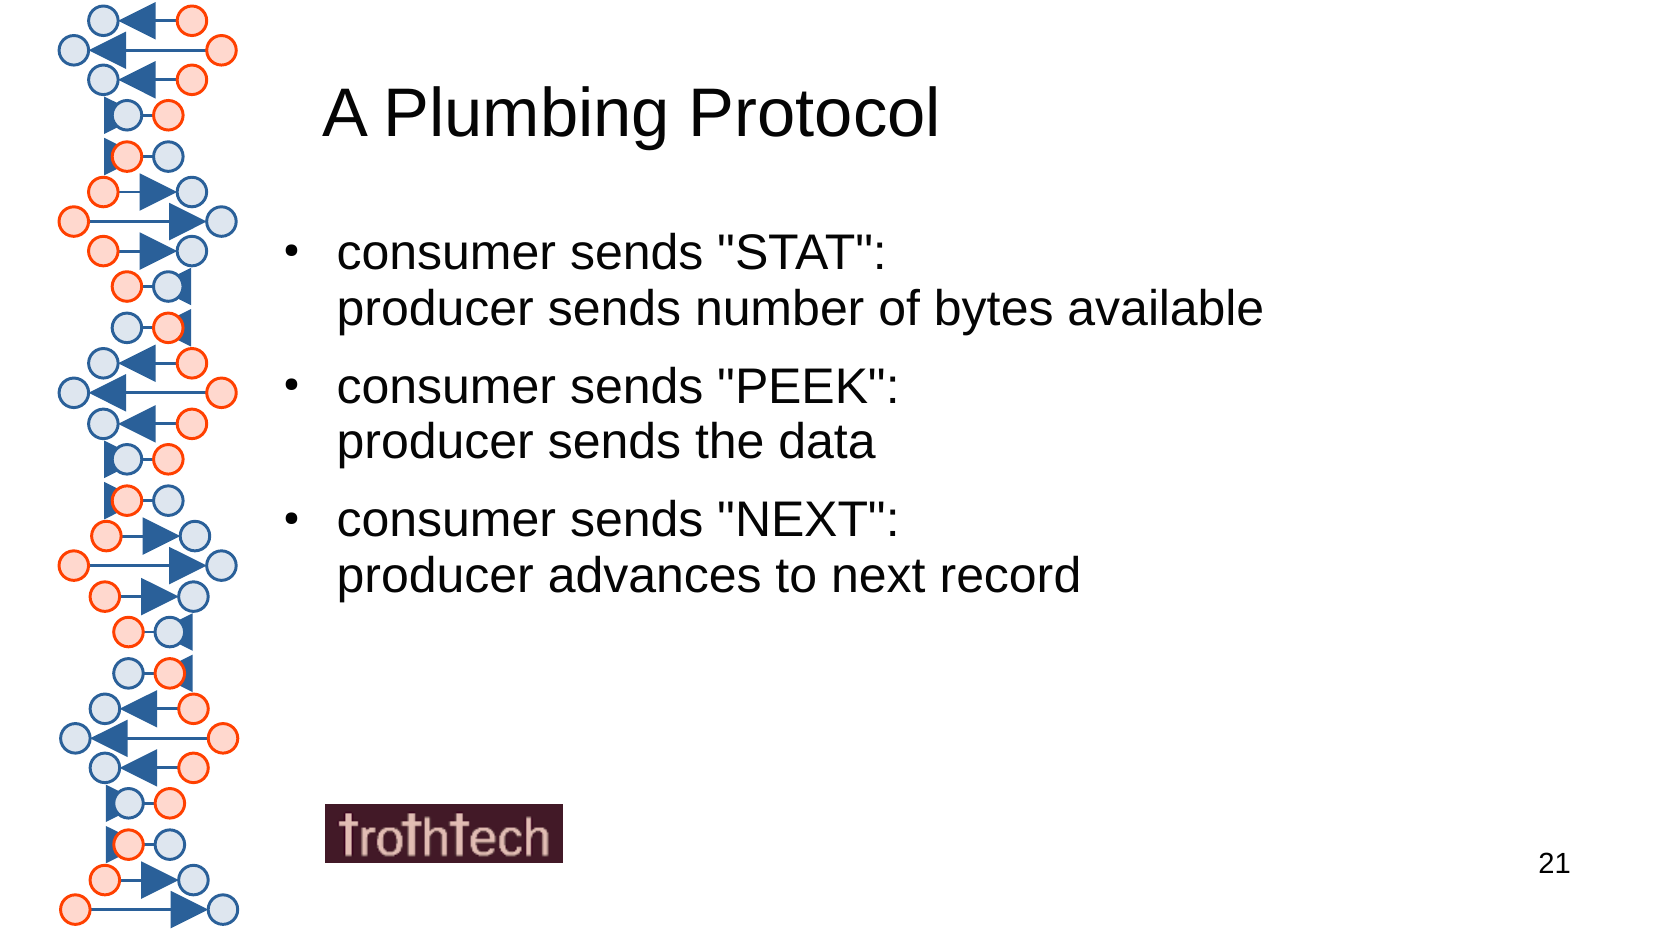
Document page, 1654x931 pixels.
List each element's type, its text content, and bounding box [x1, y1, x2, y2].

title A Plumbing Protocol [265, 35, 1595, 189]
picture [325, 804, 563, 863]
list consumer sends "STAT": producer sends number of bytes available consumer sends "PEEK": producer sends the data consumer sends "NEXT": producer advances to next record [265, 224, 1595, 764]
